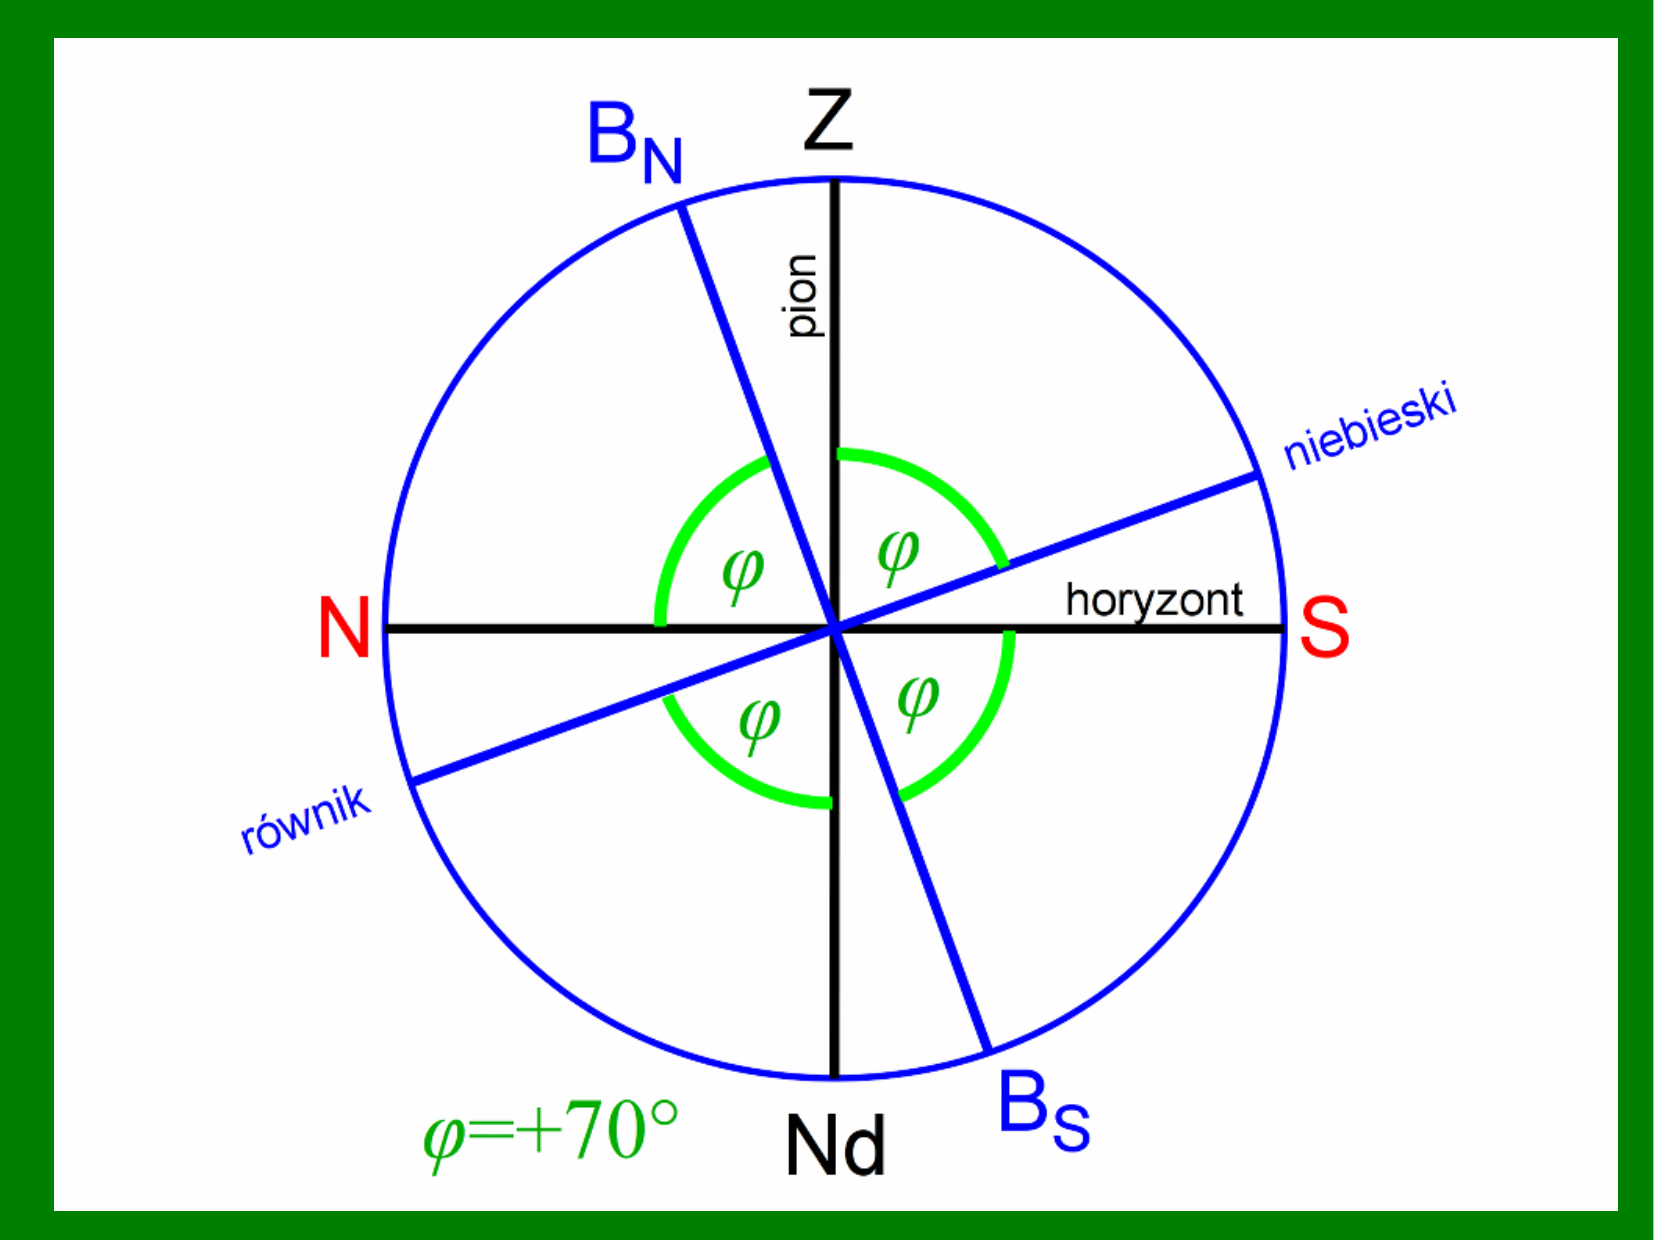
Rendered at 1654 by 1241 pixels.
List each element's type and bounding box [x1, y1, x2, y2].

picture [54, 38, 1618, 1211]
